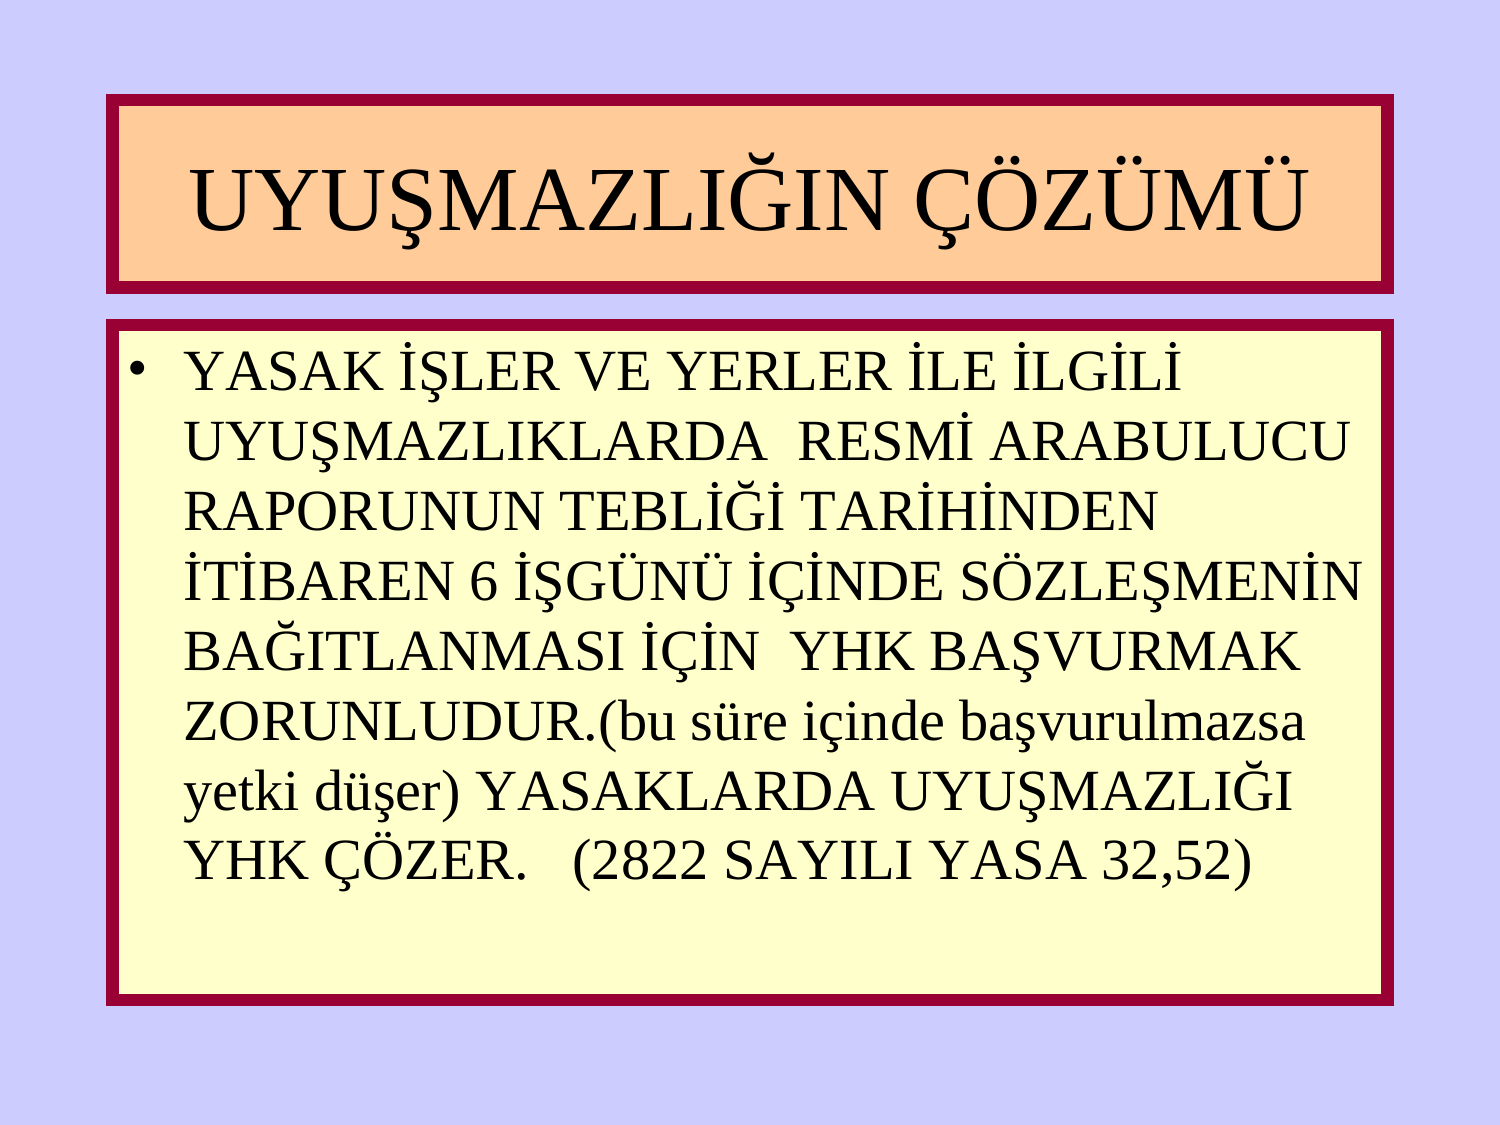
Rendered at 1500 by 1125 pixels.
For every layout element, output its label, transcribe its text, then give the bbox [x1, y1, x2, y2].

list YASAK İŞLER VE YERLER İLE İLGİLİ UYUŞMAZLIKLARDA RESMİ ARABULUCU RAPORUNUN TEBLİĞİ TARİHİNDEN İTİBAREN 6 İŞGÜNÜ İÇİNDE SÖZLEŞMENİN BAĞITLANMASI İÇİN YHK BAŞVURMAK ZORUNLUDUR.(bu süre içinde başvurulmazsa yetki düşer) YASAKLARDA UYUŞMAZLIĞI YHK ÇÖZER. (2822 SAYILI YASA 32,52) [112, 324, 1388, 1000]
title UYUŞMAZLIĞIN ÇÖZÜMÜ [112, 99, 1388, 288]
